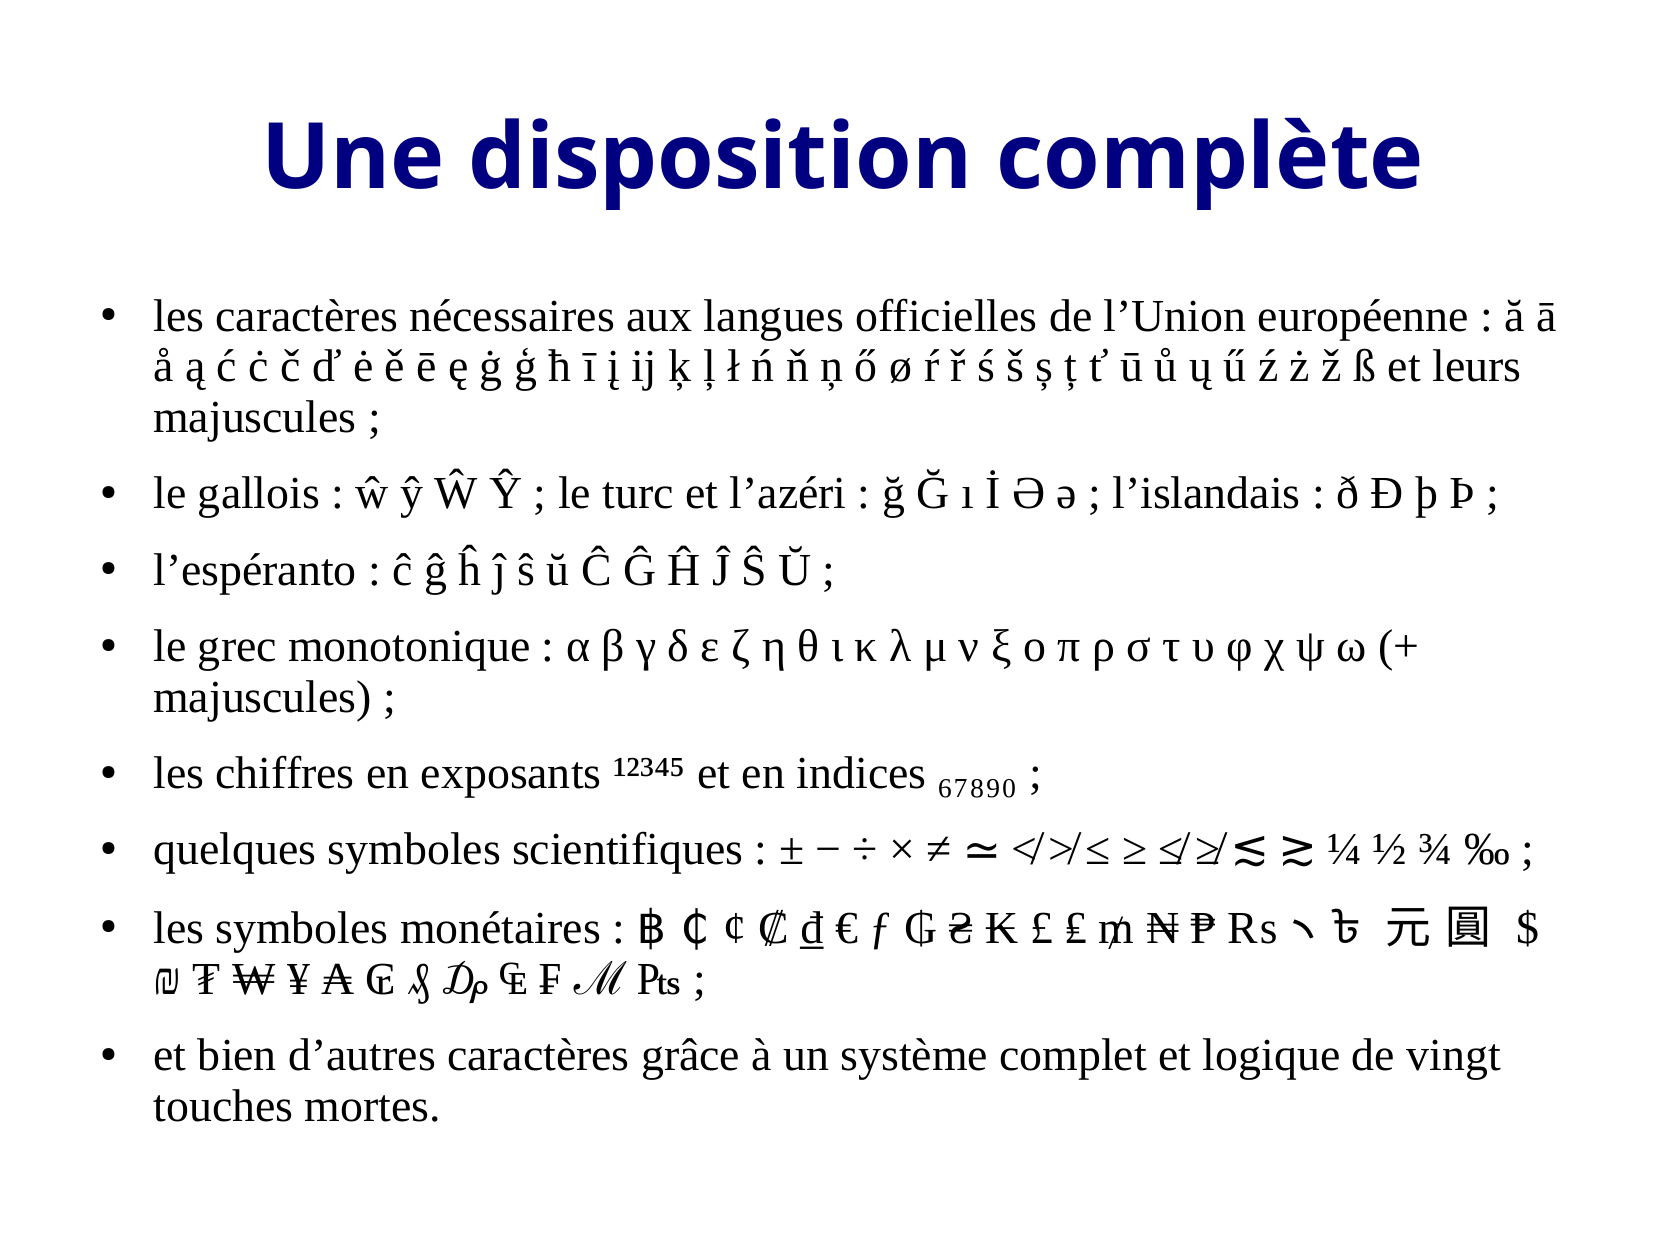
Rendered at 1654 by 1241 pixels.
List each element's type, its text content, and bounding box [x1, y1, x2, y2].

title Une disposition complète [82, 56, 1571, 250]
list les caractères nécessaires aux langues officielles de l’Union européenne : ă ā å ą ć ċ č ď ė ě ē ę ġ ģ ħ ī į ĳ ķ ļ ł ń ň ņ ő ø ŕ ř ś š ș ț ť ū ů ų ű ź ż ž ß et leurs majuscules ; le gallois : ŵ ŷ Ŵ Ŷ ; le turc et l’azéri : ğ Ğ ı İ Ə ə ; l’islandais : ð Ð þ Þ ; l’espéranto : ĉ ĝ ĥ ĵ ŝ ŭ Ĉ Ĝ Ĥ Ĵ Ŝ Ŭ ; le grec monotonique : α β γ δ ε ζ η θ ι κ λ μ ν ξ ο π ρ σ τ υ φ χ ψ ω (+ majuscules) ; les chiffres en exposants ¹²³⁴⁵ et en indices ₆₇₈₉₀ ; quelques symboles scientifiques : ± − ÷ × ≠ ≃ ≮ ≯ ≤ ≥ ≰ ≱ ≲ ≳ ¼ ½ ¾ ‰ ; les symboles monétaires : ฿ ₵ ¢ ₡ ₫ € ƒ ₲ ₴ ₭ £ ₤ ₥ ₦ ₱ ₨ ৲ ৳ 元 圓 $ ₪ ₮ ₩ ¥ ₳ ₢ ₰ ₯ ₠ ₣ ℳ ₧ ; et bien d’autres caractères grâce à un système complet et logique de vingt touches mortes. [82, 290, 1571, 1183]
